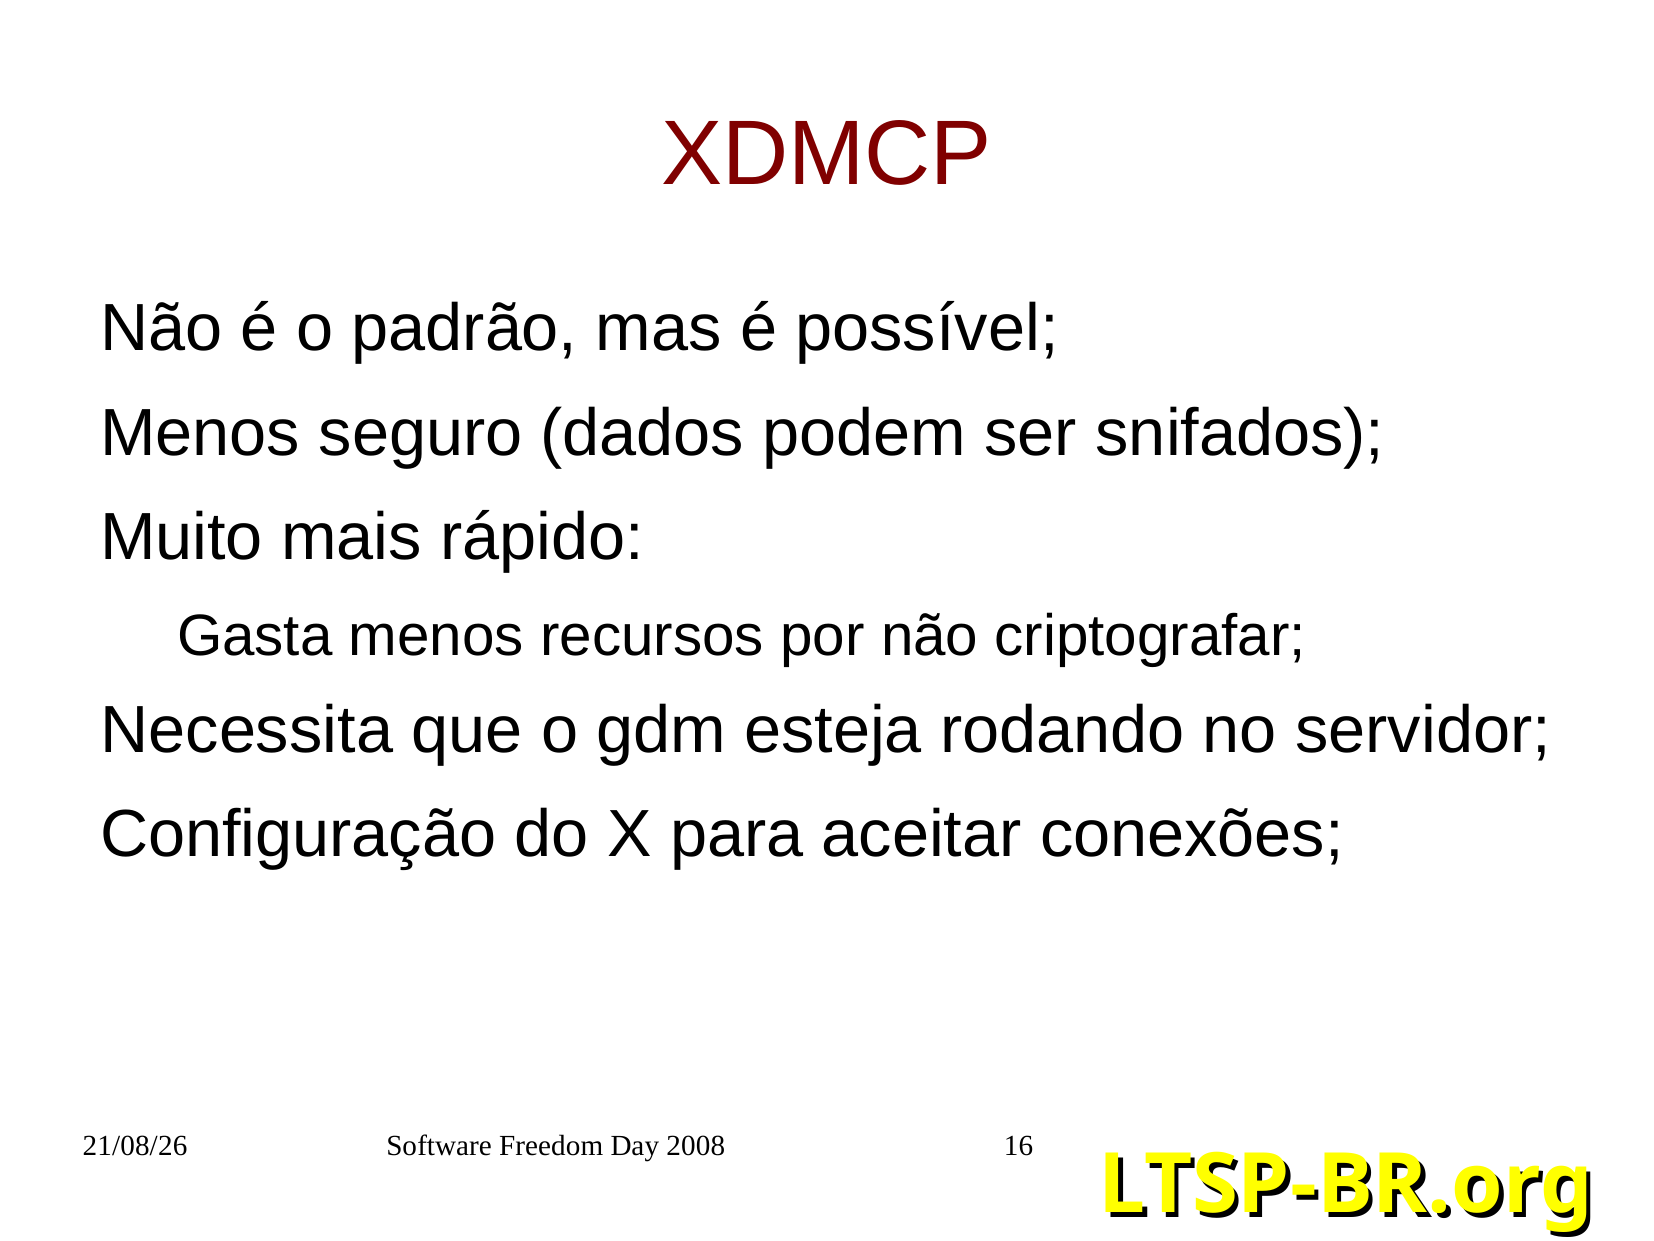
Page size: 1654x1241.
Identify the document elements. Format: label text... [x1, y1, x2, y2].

title XDMCP [82, 56, 1571, 250]
list Não é o padrão, mas é possível; Menos seguro (dados podem ser snifados); Muito mais rápido: Gasta menos recursos por não criptografar; Necessita que o gdm esteja rodando no servidor; Configuração do X para aceitar conexões; [82, 290, 1571, 1094]
